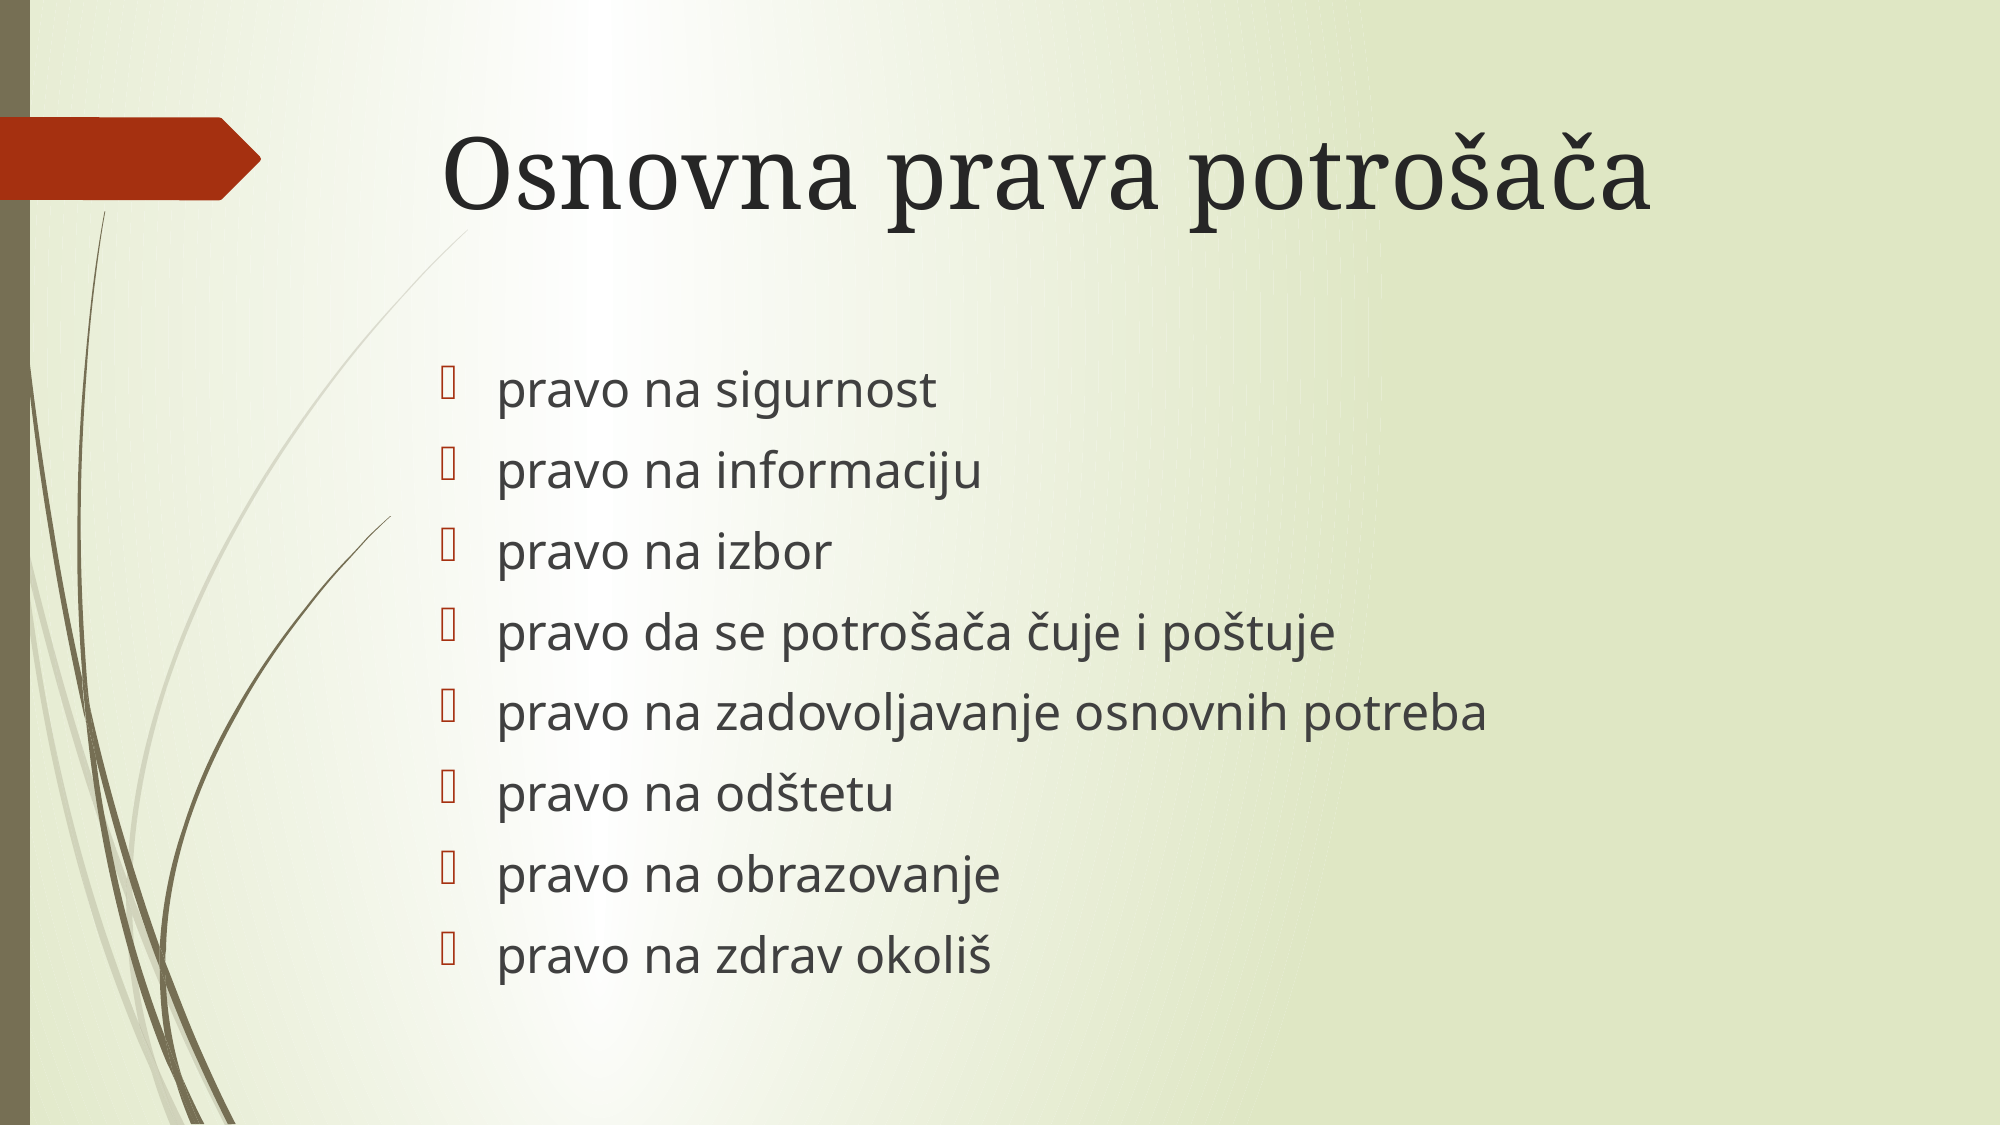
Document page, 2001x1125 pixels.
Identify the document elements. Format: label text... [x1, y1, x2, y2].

list pravo na sigurnost pravo na informaciju pravo na izbor pravo da se potrošača čuje i poštuje pravo na zadovoljavanje osnovnih potreba pravo na odštetu pravo na obrazovanje pravo na zdrav okoliš [424, 350, 1888, 970]
title Osnovna prava potrošača [425, 102, 1888, 313]
